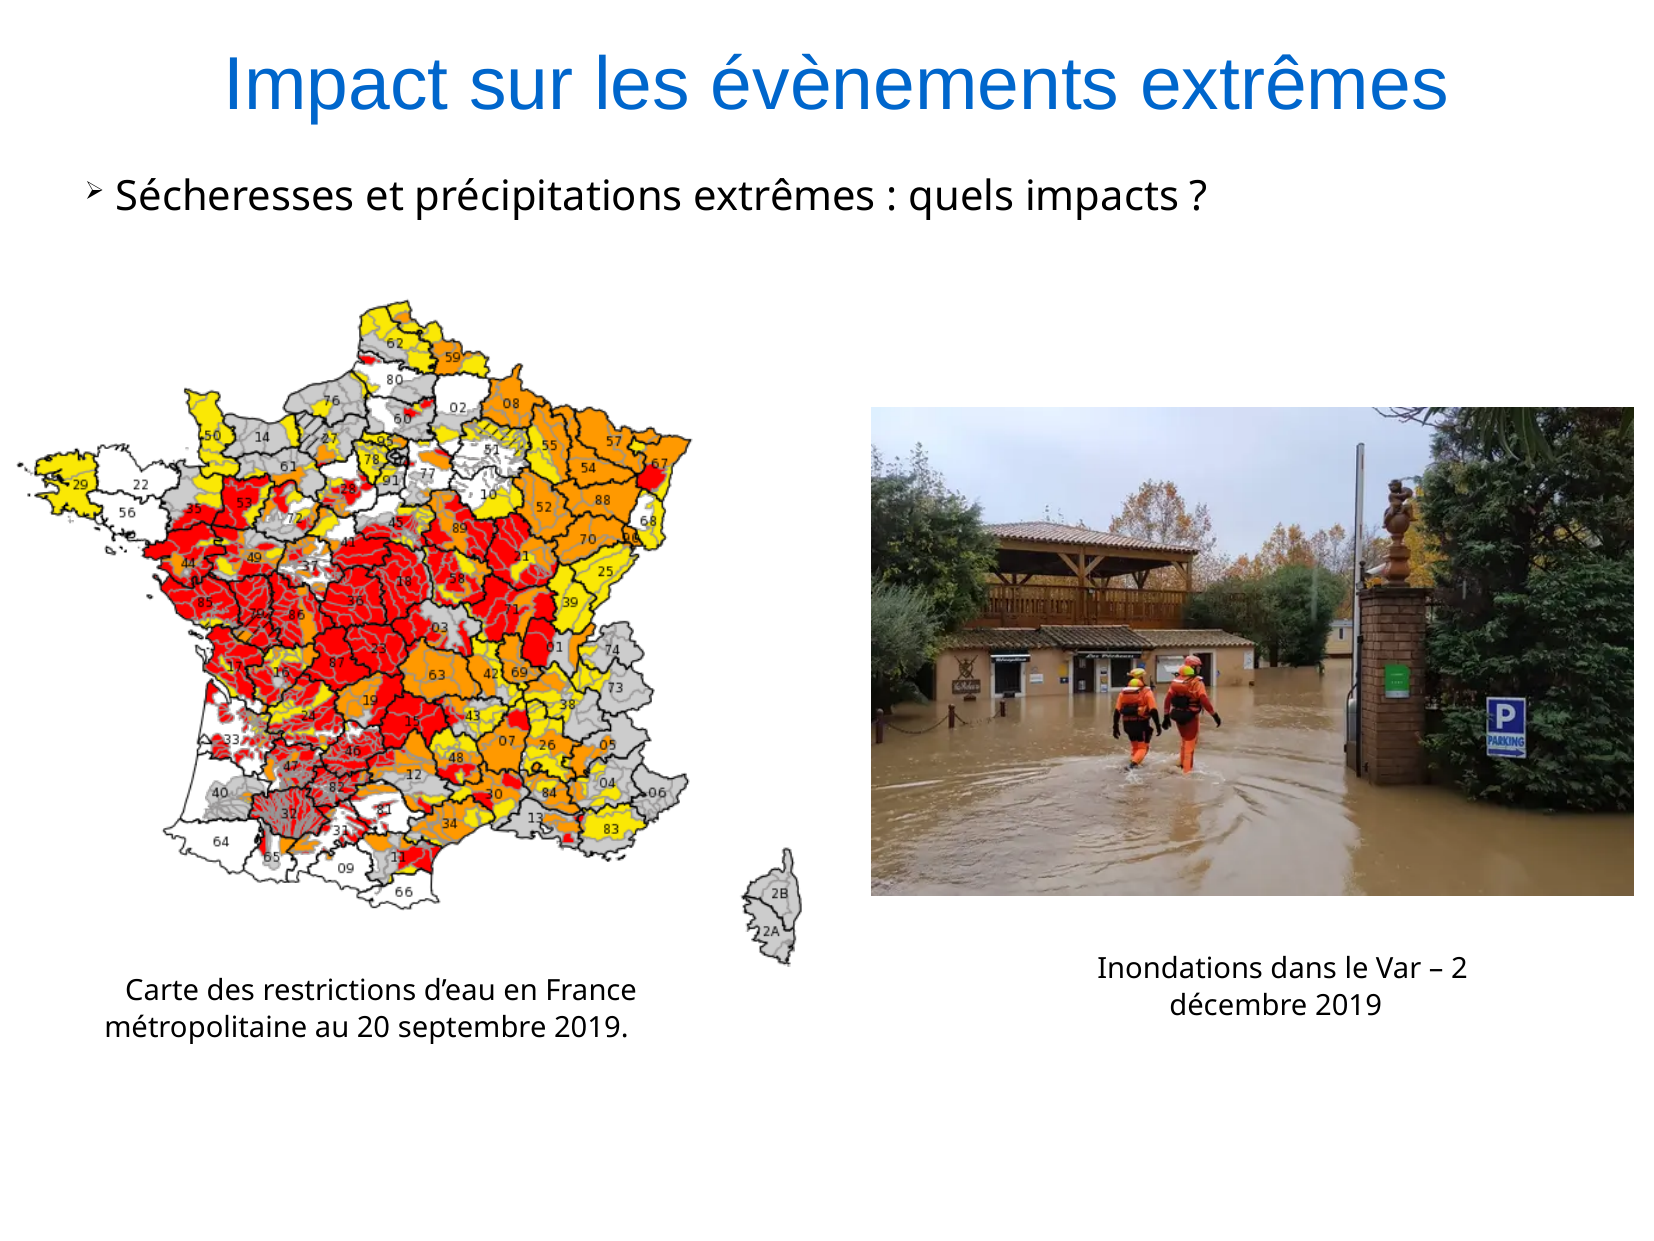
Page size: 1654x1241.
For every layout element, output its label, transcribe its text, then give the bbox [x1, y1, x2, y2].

text_box Inondations dans le Var – 2 décembre 2019 [1016, 940, 1536, 1019]
picture [15, 295, 813, 995]
picture [871, 407, 1634, 896]
text_box Impact sur les évènements extrêmes [68, 26, 1605, 127]
text_box Sécheresses et précipitations extrêmes : quels impacts ? [70, 160, 1609, 1192]
text_box Carte des restrictions d’eau en France métropolitaine au 20 septembre 2019. [46, 962, 703, 1049]
